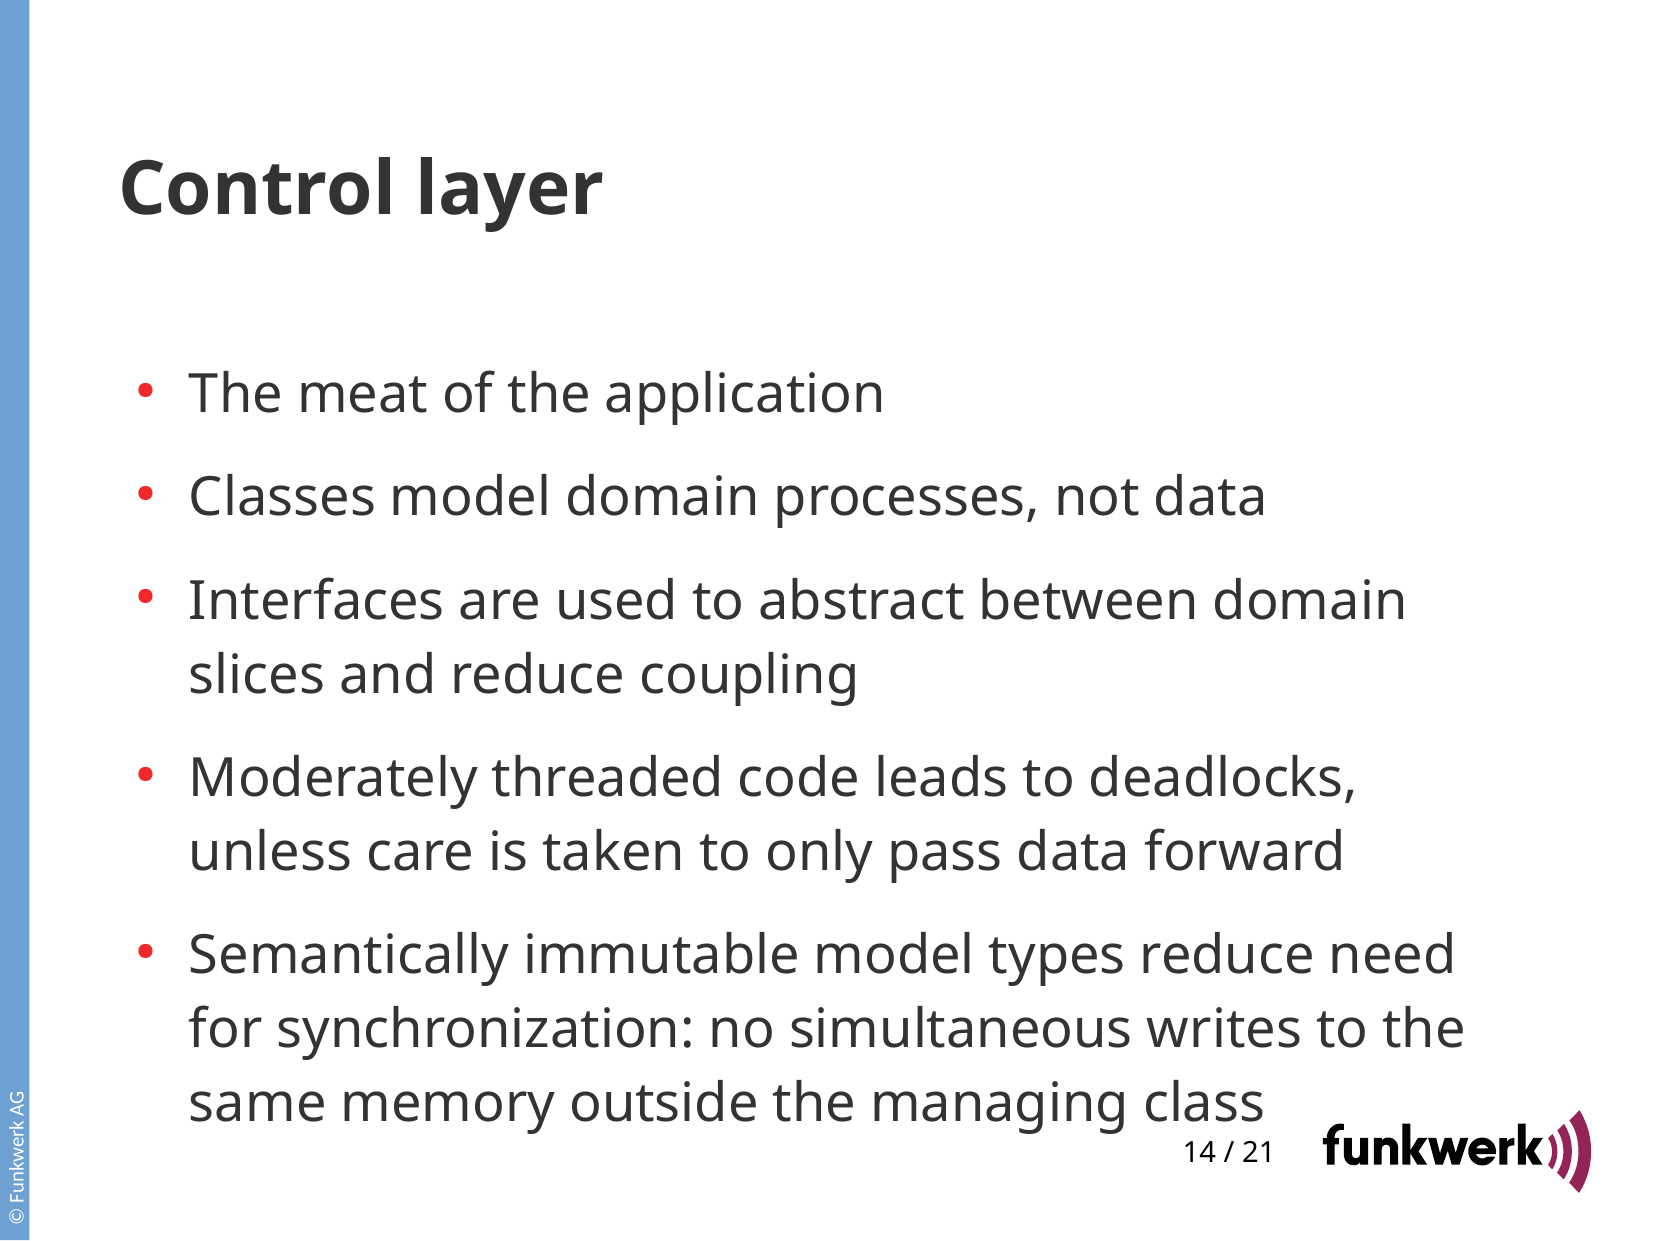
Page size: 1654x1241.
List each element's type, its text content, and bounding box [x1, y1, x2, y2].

title Control layer [118, 49, 1571, 237]
list The meat of the application Classes model domain processes, not data Interfaces are used to abstract between domain slices and reduce coupling Moderately threaded code leads to deadlocks, unless care is taken to only pass data forward Semantically immutable model types reduce need for synchronization: no simultaneous writes to the same memory outside the managing class [118, 354, 1536, 1074]
